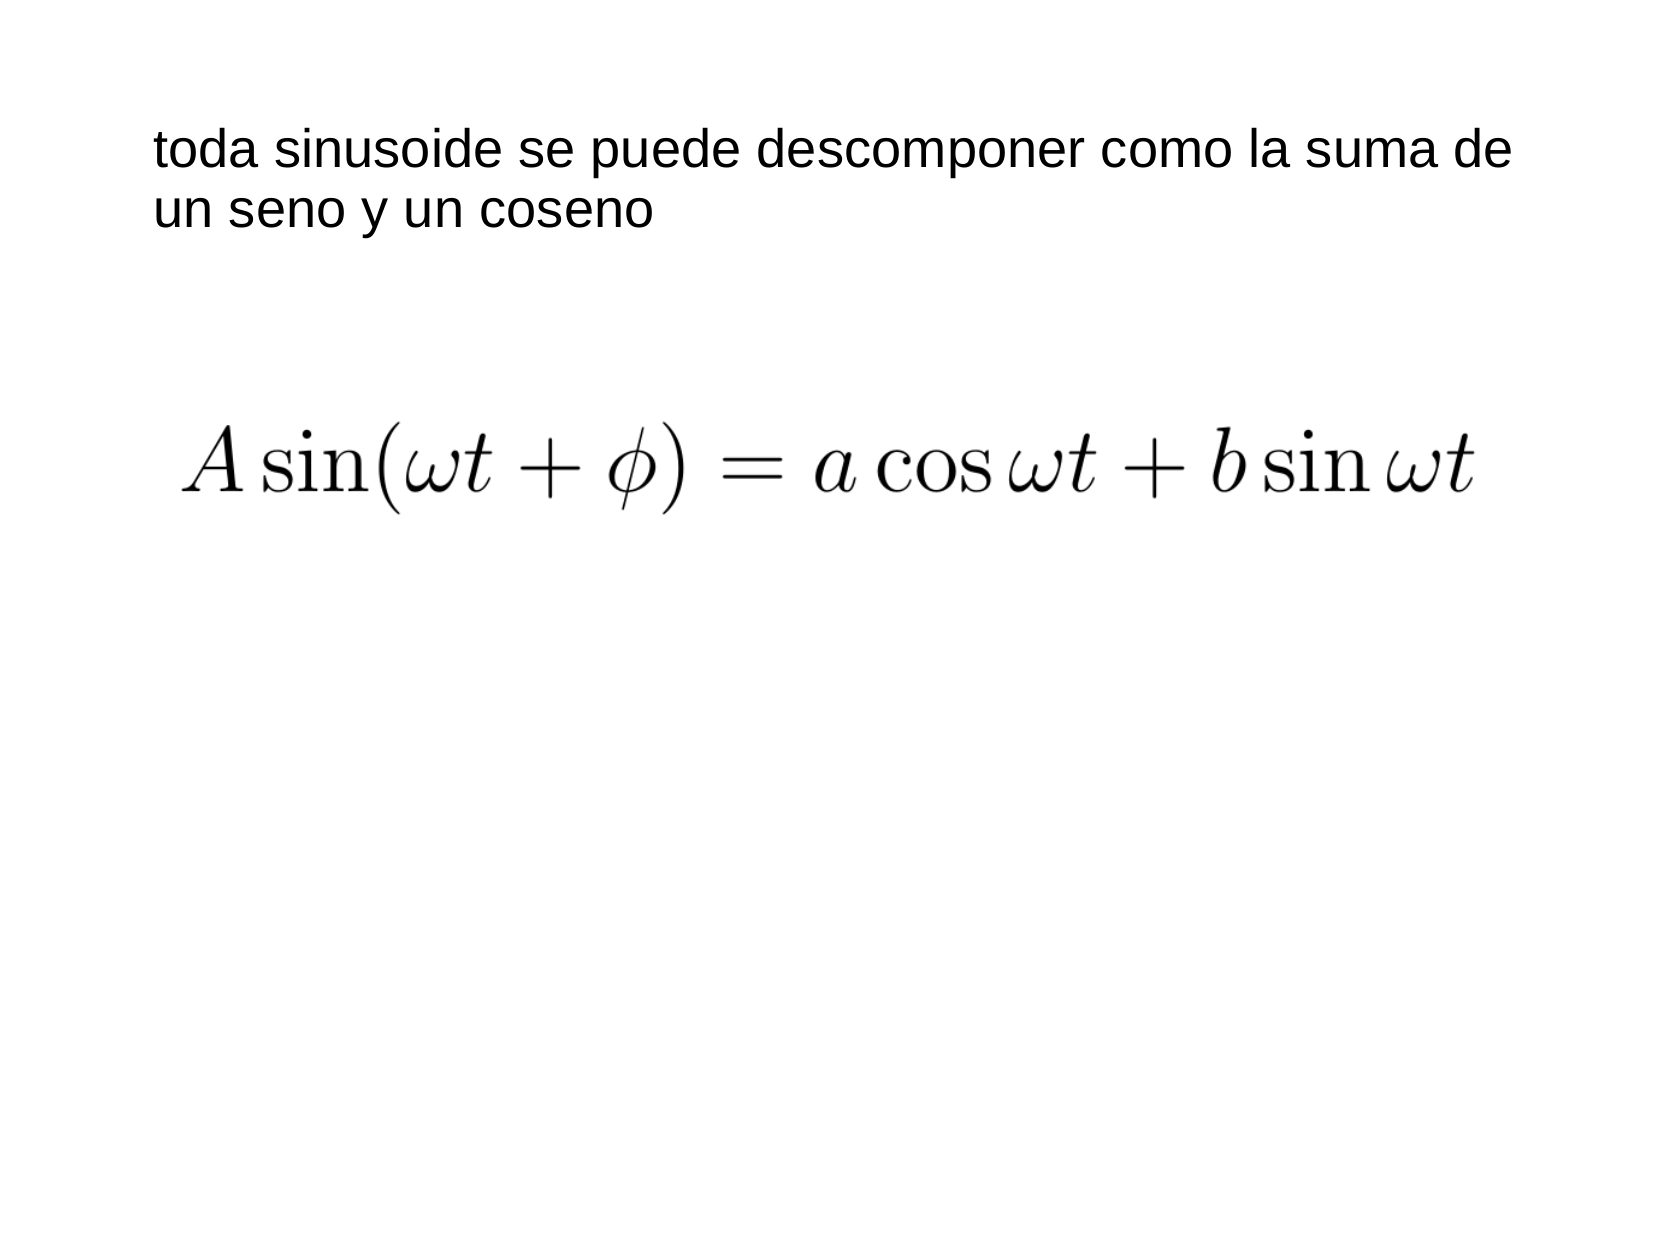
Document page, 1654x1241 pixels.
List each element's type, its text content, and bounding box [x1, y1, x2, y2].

list toda sinusoide se puede descomponer como la suma de un seno y un coseno [82, 118, 1571, 1109]
